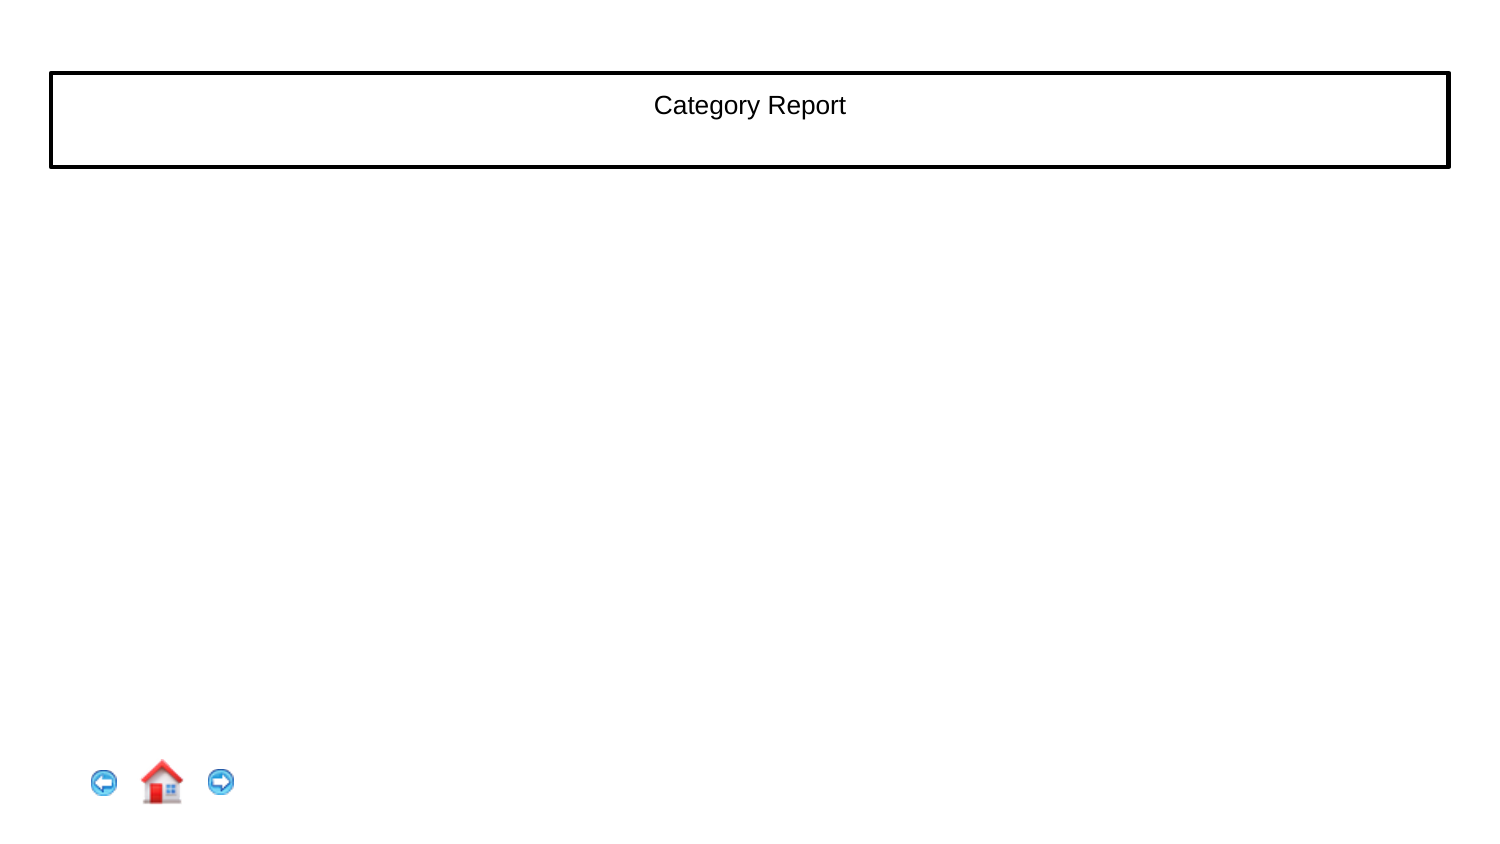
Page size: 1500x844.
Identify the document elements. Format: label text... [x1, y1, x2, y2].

picture [208, 769, 234, 795]
picture [137, 758, 188, 809]
title Category Report [51, 72, 1449, 167]
picture [91, 770, 117, 796]
